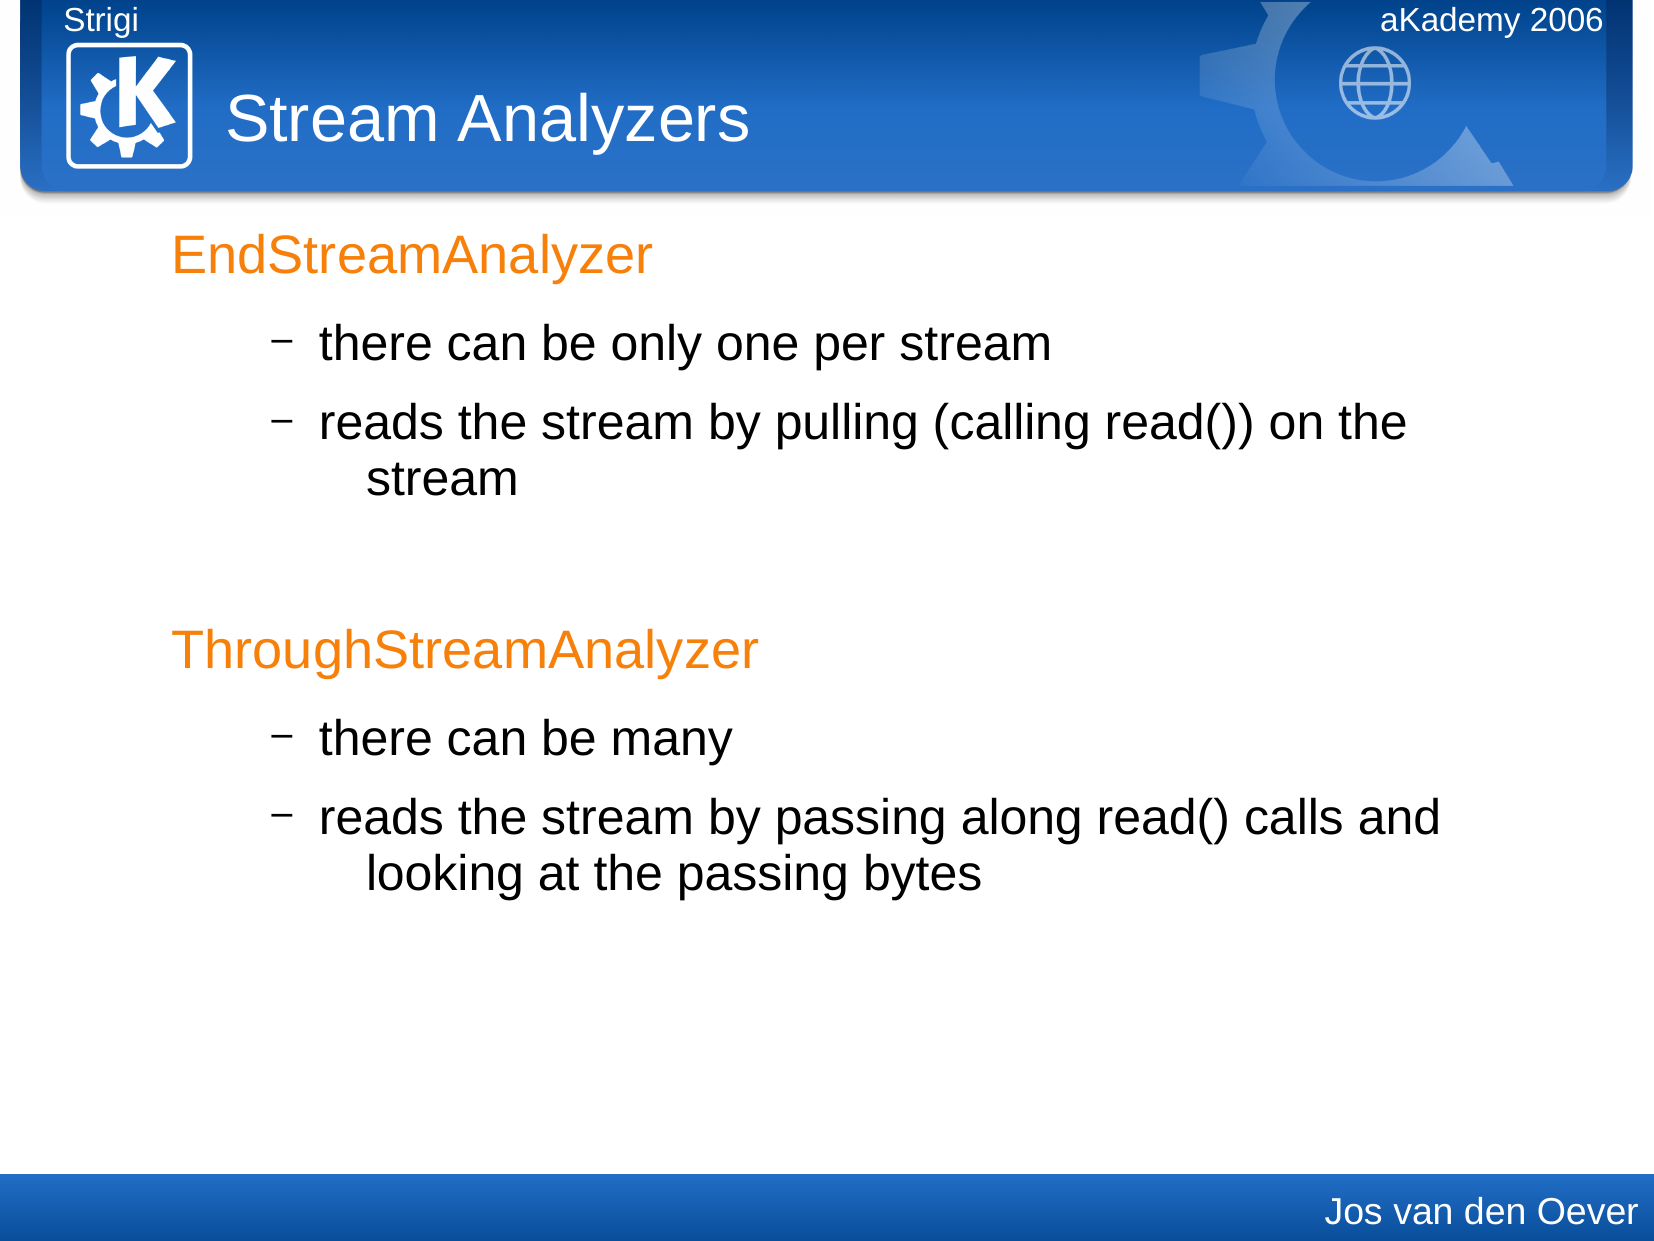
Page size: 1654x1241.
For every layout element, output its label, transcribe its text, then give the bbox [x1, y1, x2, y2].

picture [0, 0, 1652, 216]
list EndStreamAnalyzer there can be only one per stream reads the stream by pulling (calling read()) on the stream ThroughStreamAnalyzer there can be many reads the stream by passing along read() calls and looking at the passing bytes [82, 225, 1571, 1109]
title Stream Analyzers [225, 49, 1571, 188]
